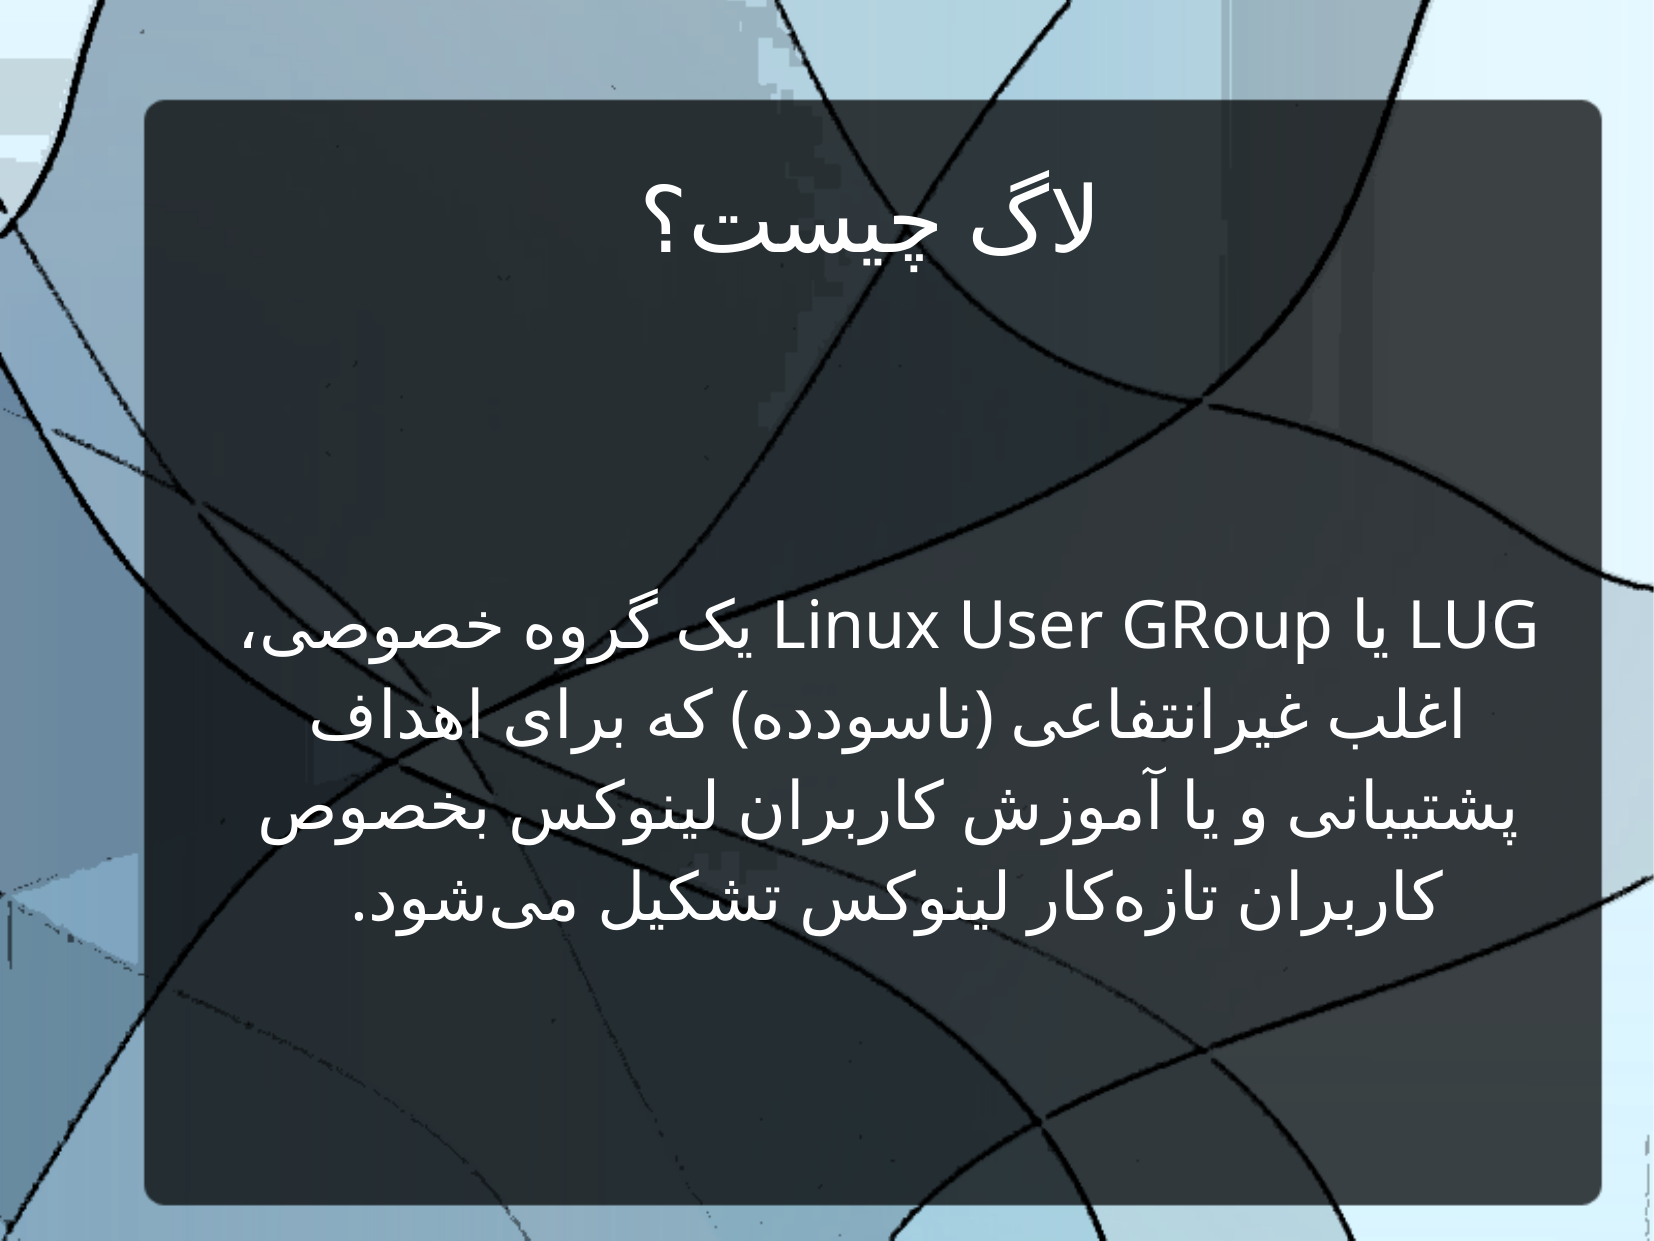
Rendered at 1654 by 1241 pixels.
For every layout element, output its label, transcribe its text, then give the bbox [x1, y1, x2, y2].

picture [0, 0, 1654, 1241]
subtitle LUG یا Linux User GRoup یک گروه خصوصی، اغلب غیرانتفاعی (ناسودده) که برای اهداف پشتیبانی و یا آموزش کاربران لینوکس بخصوص کاربران تازه‌کار لینوکس تشکیل می‌شود. [206, 356, 1571, 1161]
title لاگ چیست؟ [159, 115, 1583, 318]
